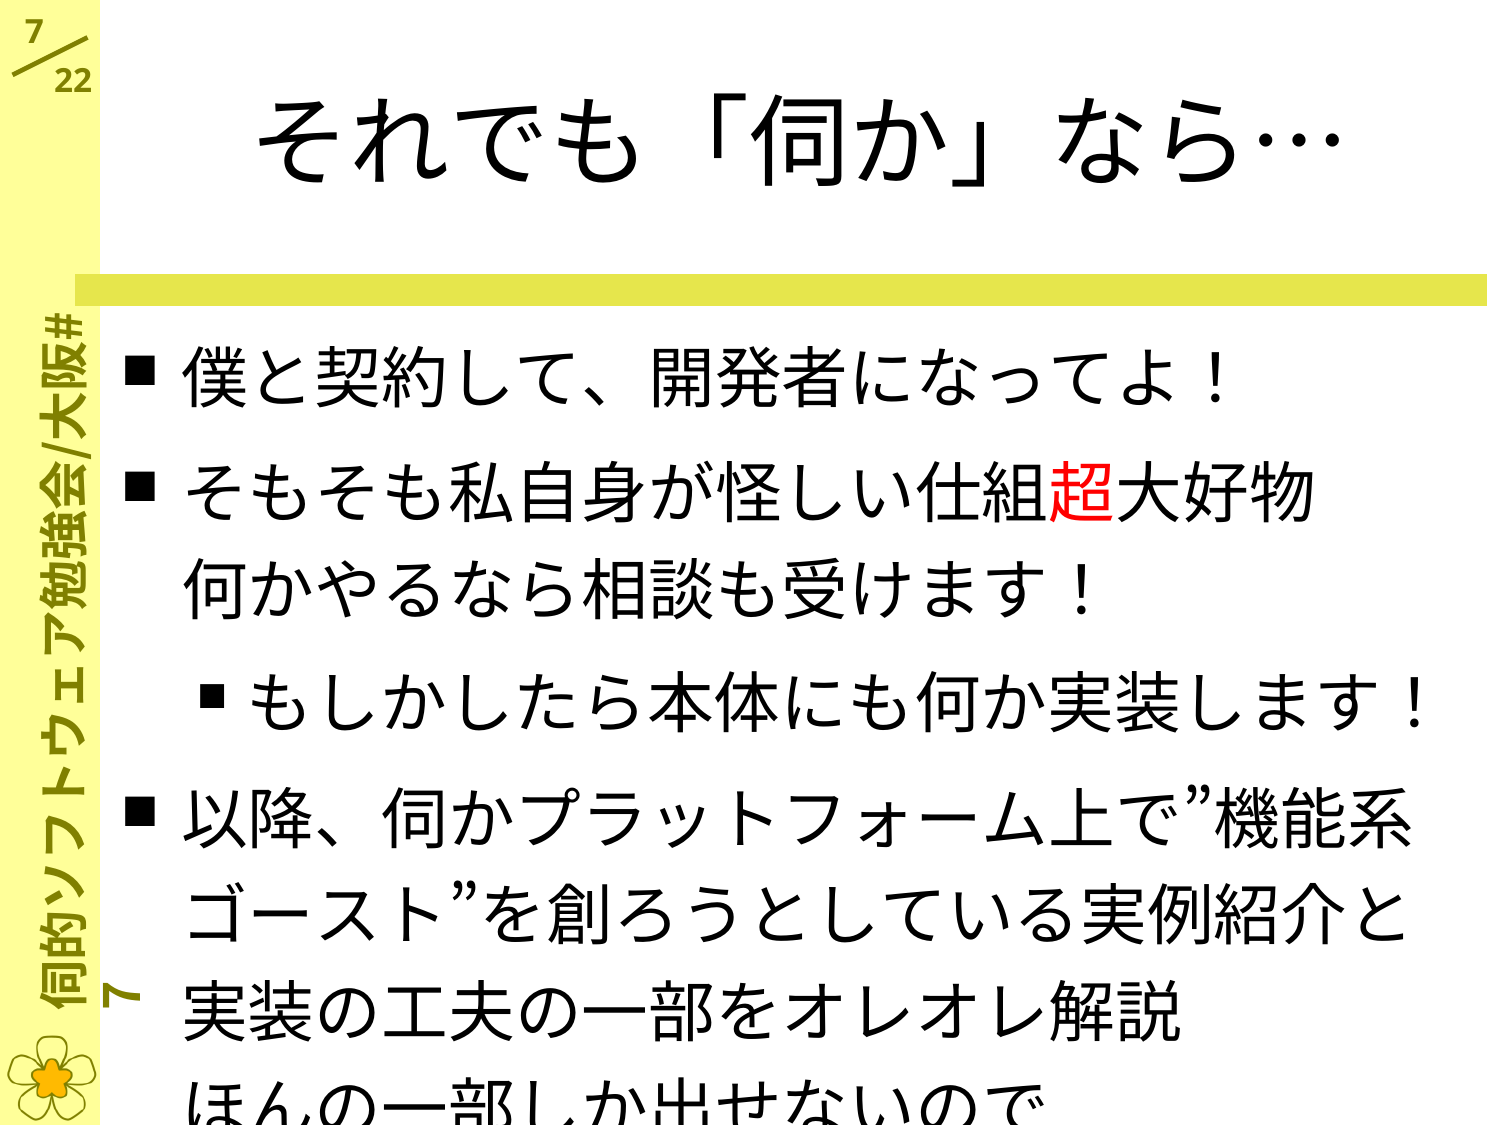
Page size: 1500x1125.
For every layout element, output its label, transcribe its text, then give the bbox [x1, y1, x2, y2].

picture [5, 1033, 99, 1122]
title それでも「伺か」なら… [125, 17, 1476, 254]
list 僕と契約して、開発者になってよ！ そもそも私自身が怪しい仕組超大好物 何かやるなら相談も受けます！ もしかしたら本体にも何か実装します！ 以降、伺かプラットフォーム上で”機能系ゴースト”を創ろうとしている実例紹介と 実装の工夫の一部をオレオレ解説 ほんの一部しか出せないので あなたも後で検索して調べてみてね！ [125, 324, 1476, 1091]
